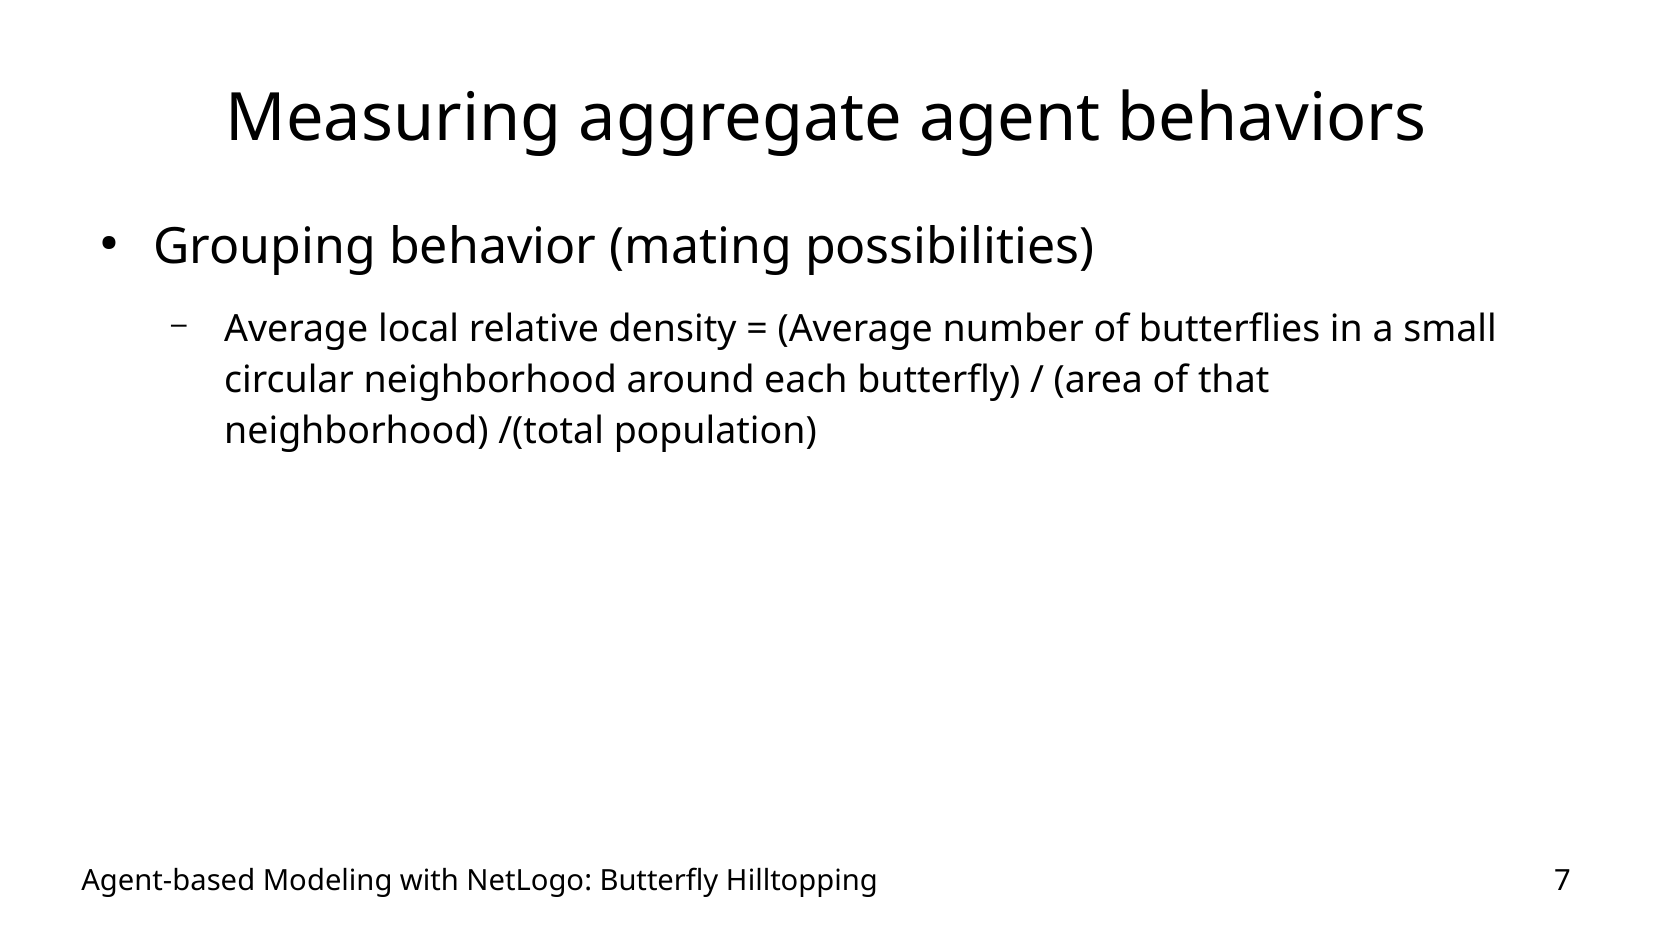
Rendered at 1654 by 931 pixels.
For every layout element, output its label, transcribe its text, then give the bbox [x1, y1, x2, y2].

list Grouping behavior (mating possibilities) Average local relative density = (Average number of butterflies in a small circular neighborhood around each butterfly) / (area of that neighborhood) /(total population) [82, 210, 1571, 852]
title Measuring aggregate agent behaviors [82, 12, 1571, 210]
